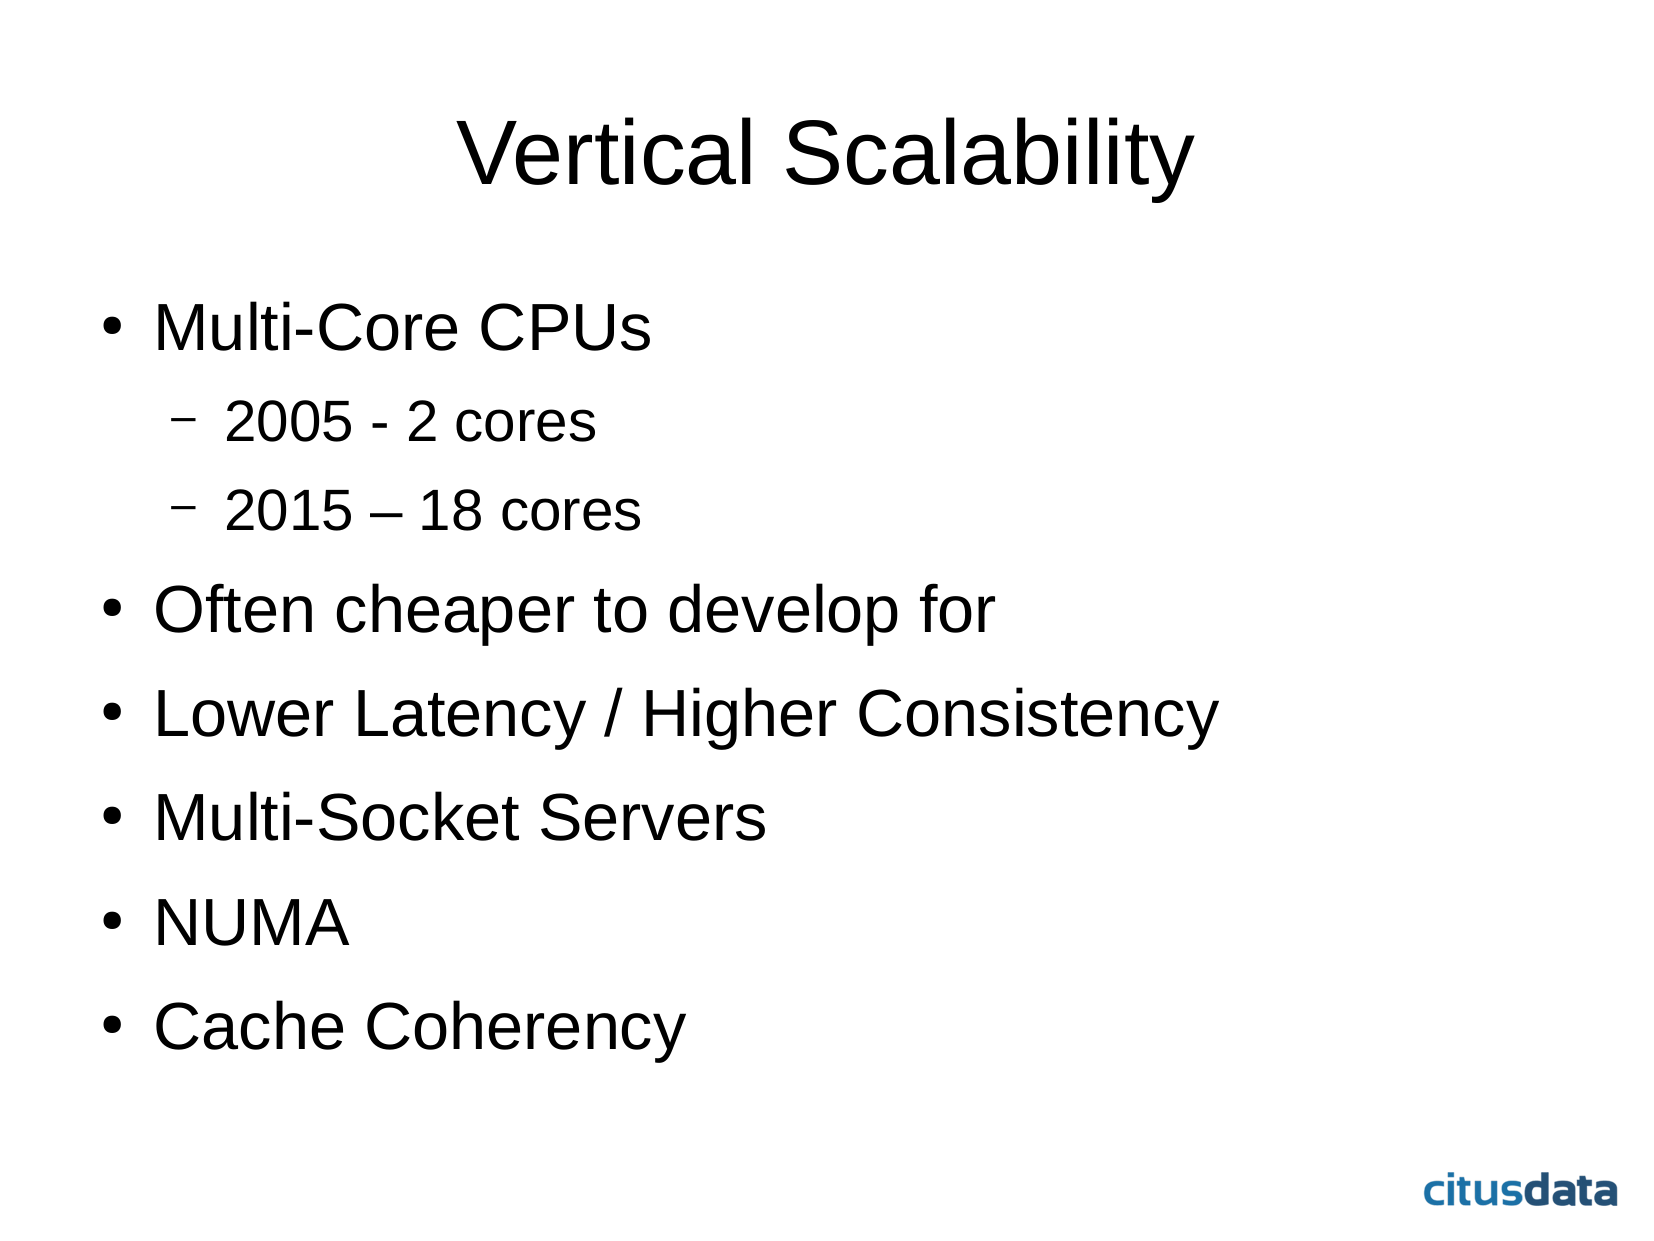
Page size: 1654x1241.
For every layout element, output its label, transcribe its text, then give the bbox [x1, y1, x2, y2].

picture [1420, 1167, 1622, 1209]
title Vertical Scalability [82, 49, 1571, 257]
list Multi-Core CPUs 2005 - 2 cores 2015 – 18 cores Often cheaper to develop for Lower Latency / Higher Consistency Multi-Socket Servers NUMA Cache Coherency [82, 290, 1571, 1096]
